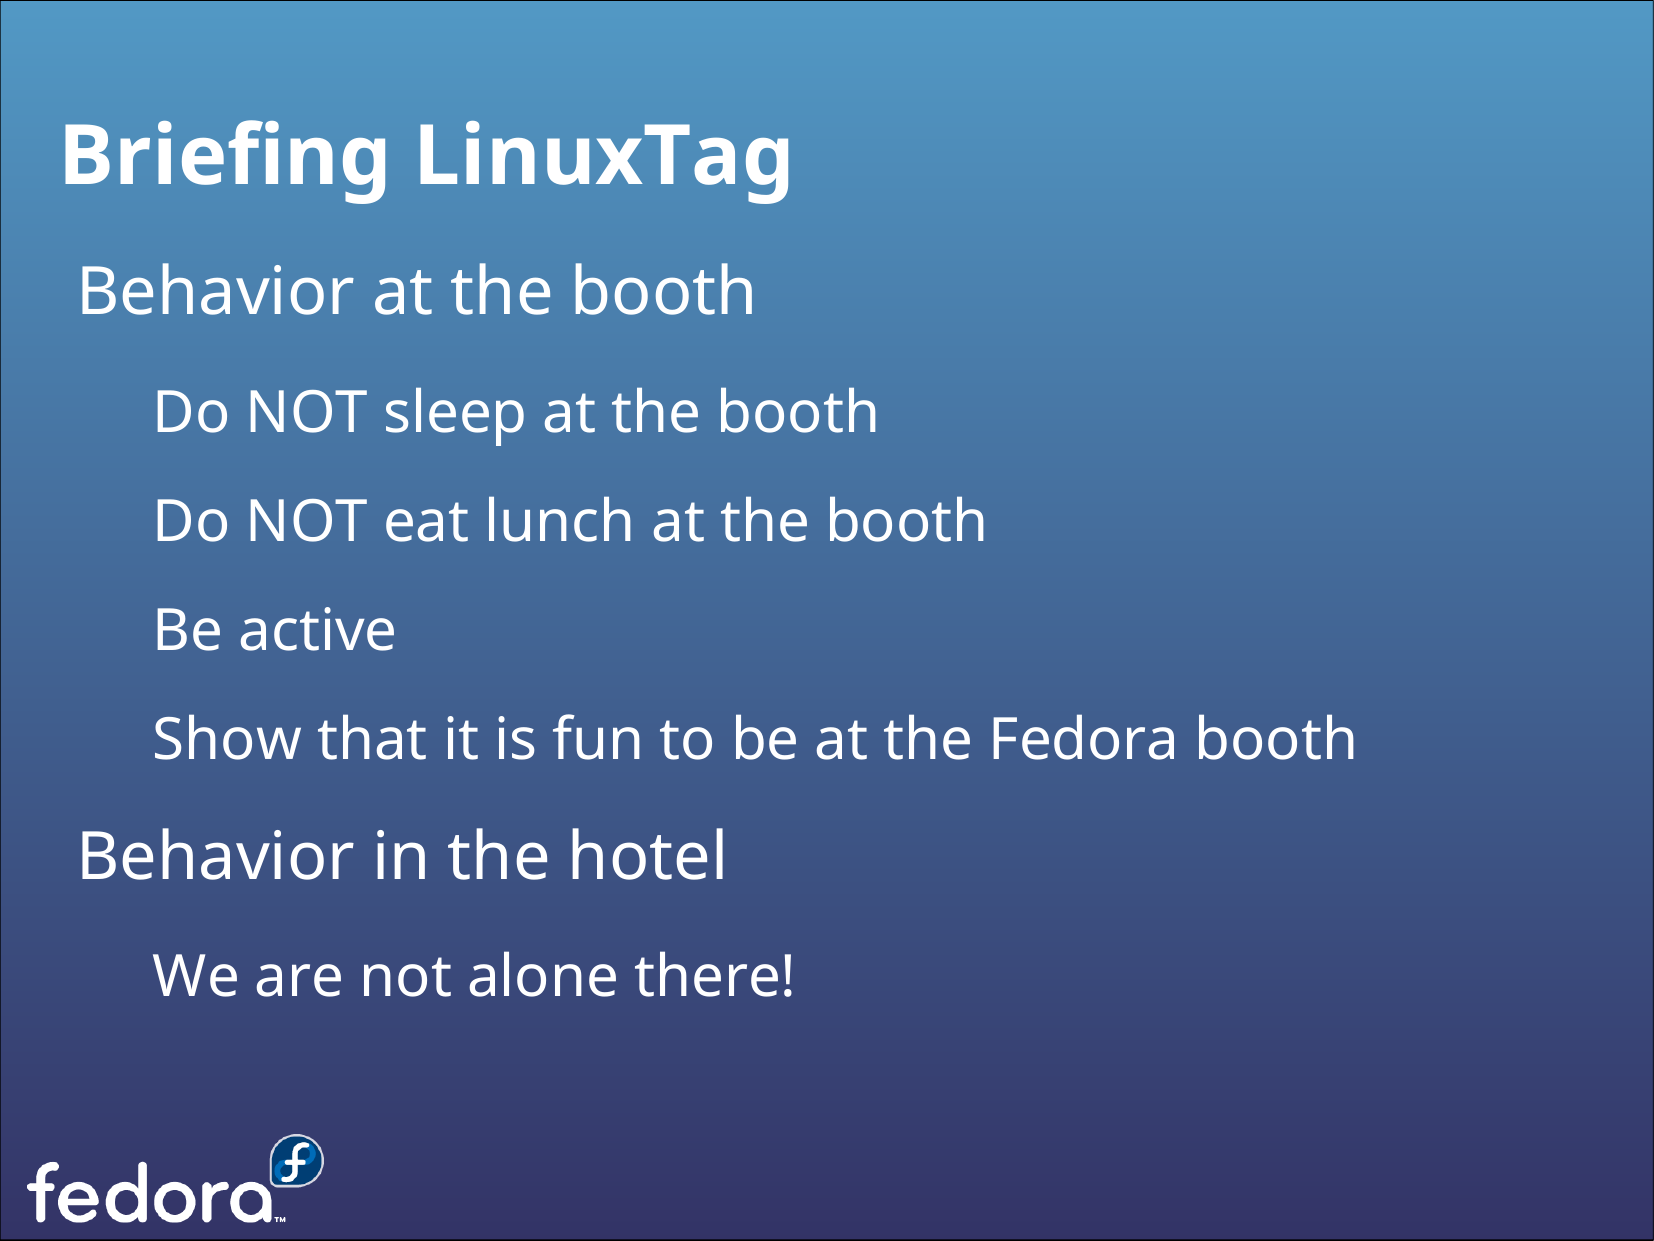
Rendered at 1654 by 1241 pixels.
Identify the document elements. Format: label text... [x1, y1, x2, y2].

title Briefing LinuxTag [59, 88, 1624, 207]
picture [26, 1133, 325, 1223]
list Behavior at the booth Do NOT sleep at the booth Do NOT eat lunch at the booth Be active Show that it is fun to be at the Fedora booth Behavior in the hotel We are not alone there! [59, 236, 1624, 1063]
